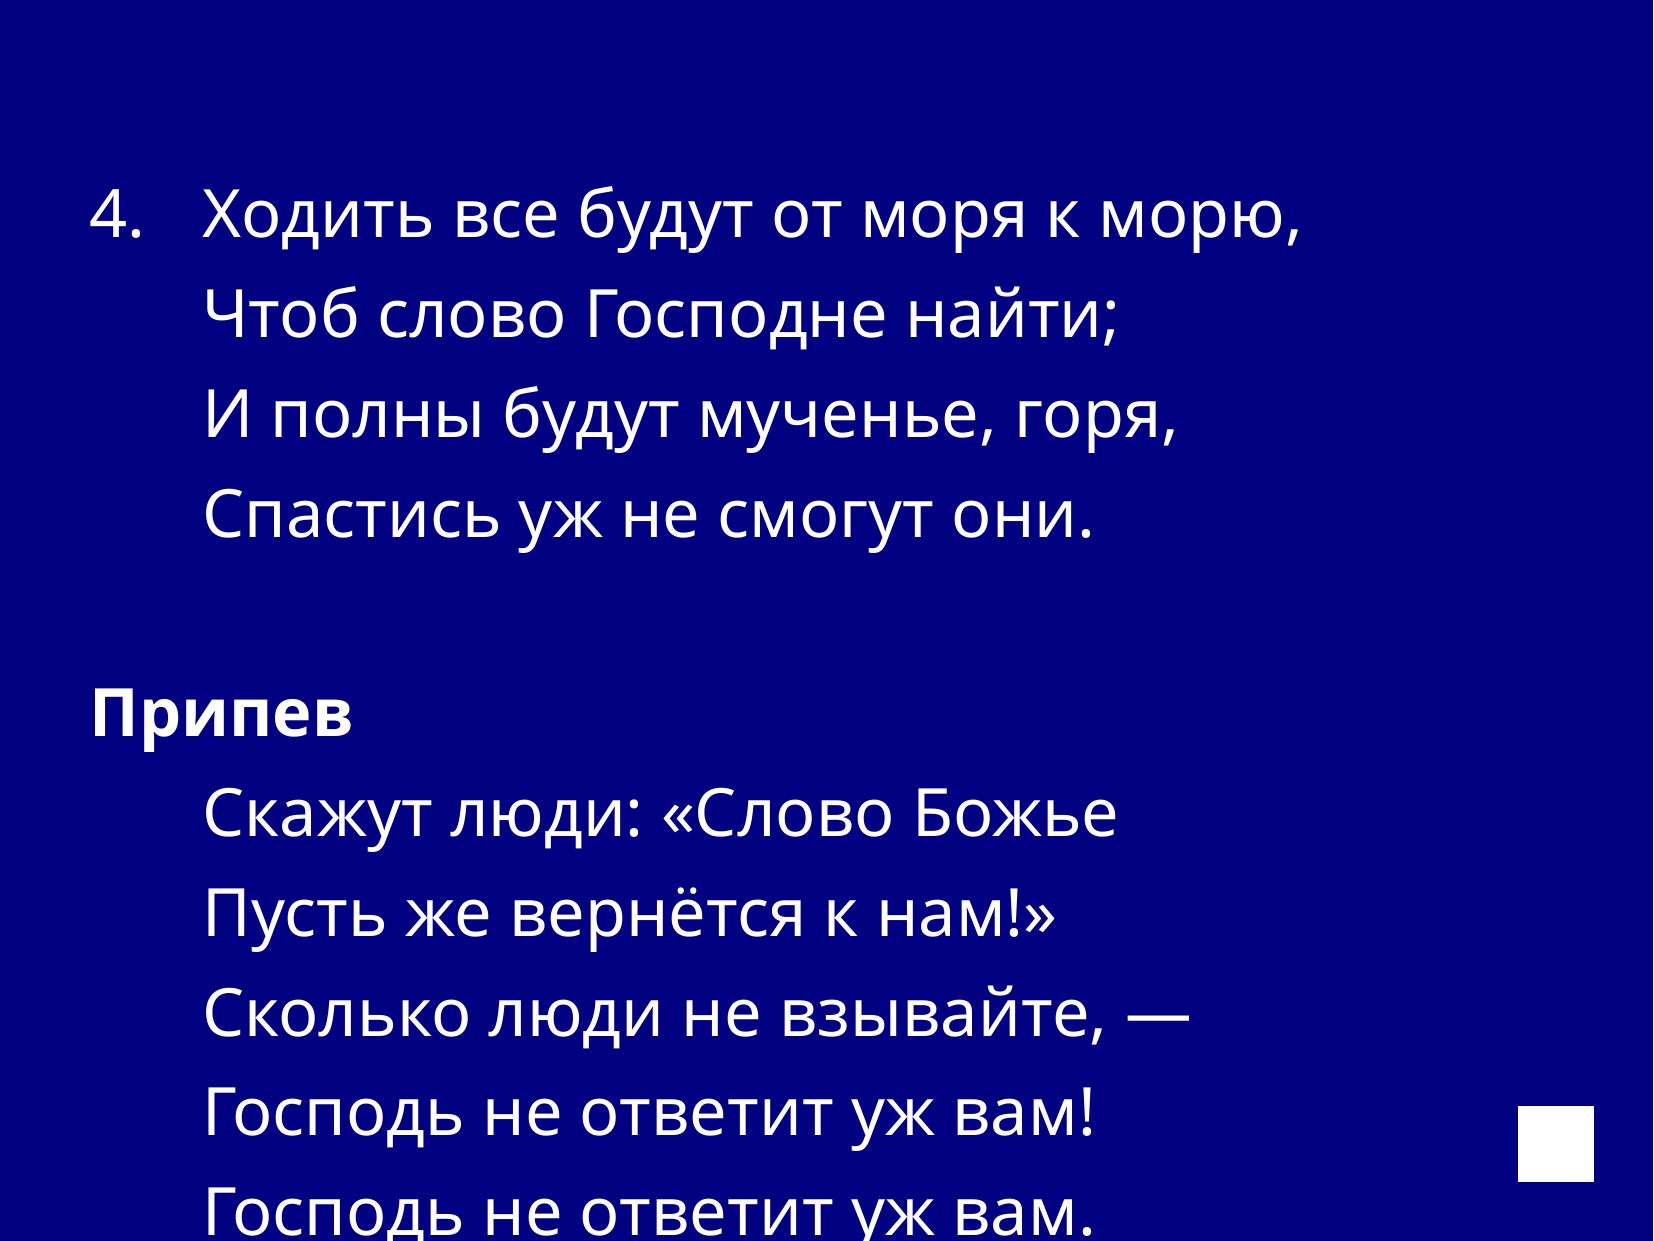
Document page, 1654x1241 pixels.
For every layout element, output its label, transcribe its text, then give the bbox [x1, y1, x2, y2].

text_box [1518, 1106, 1594, 1182]
text_box 4. Ходить все будут от моря к морю, Чтоб слово Господне найти; И полны будут мученье, горя, Спастись уж не смогут они. Припев Скажут люди: «Слово Божье Пусть же вернётся к нам!» Сколько люди не взывайте, — Господь не ответит уж вам! Господь не ответит уж вам. [75, 150, 1576, 1163]
